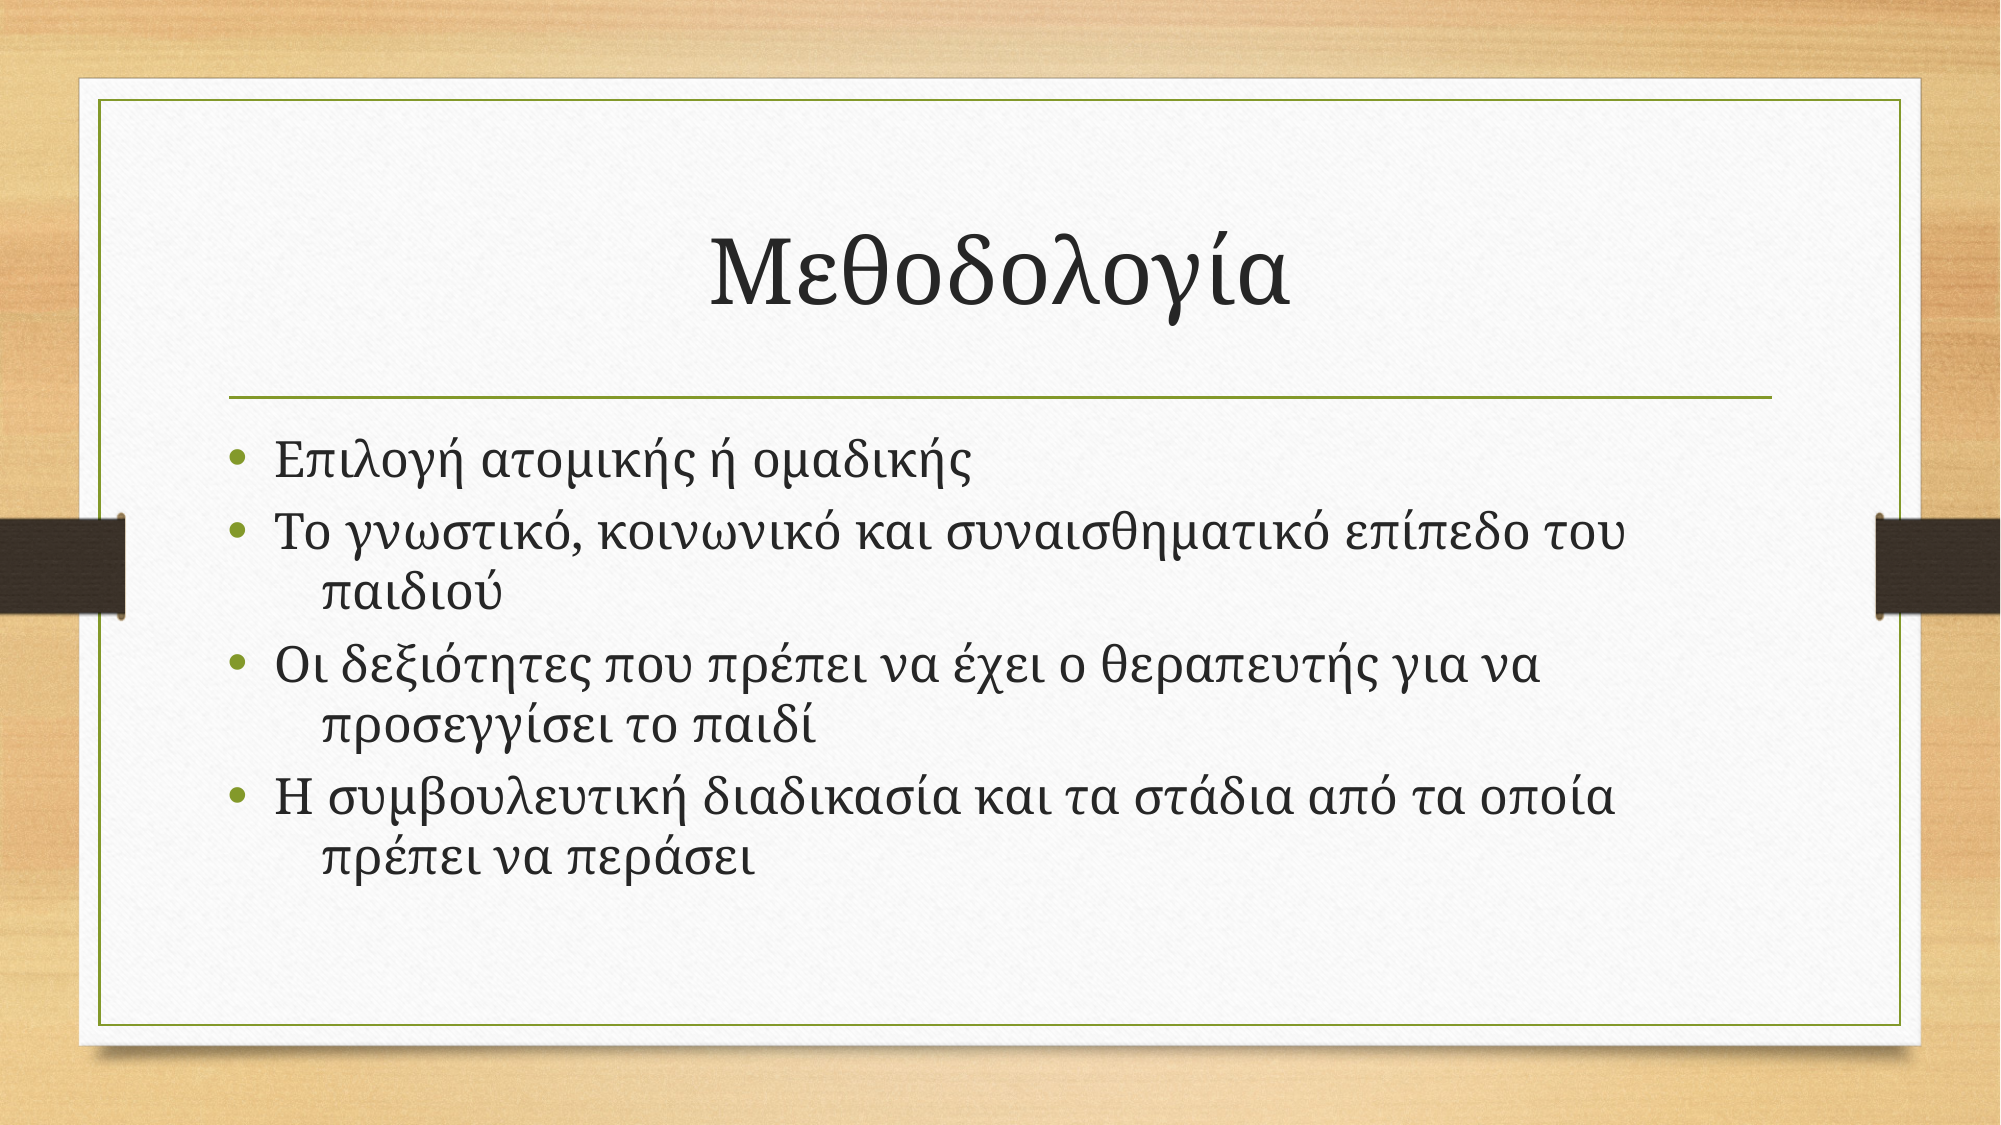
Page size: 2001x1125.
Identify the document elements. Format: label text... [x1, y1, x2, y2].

list Επιλογή ατομικής ή ομαδικής Το γνωστικό, κοινωνικό και συναισθηματικό επίπεδο του παιδιού Οι δεξιότητες που πρέπει να έχει ο θεραπευτής για να προσεγγίσει το παιδί Η συμβουλευτική διαδικασία και τα στάδια από τα οποία πρέπει να περάσει [212, 419, 1788, 964]
title Μεθοδολογία [212, 161, 1788, 376]
